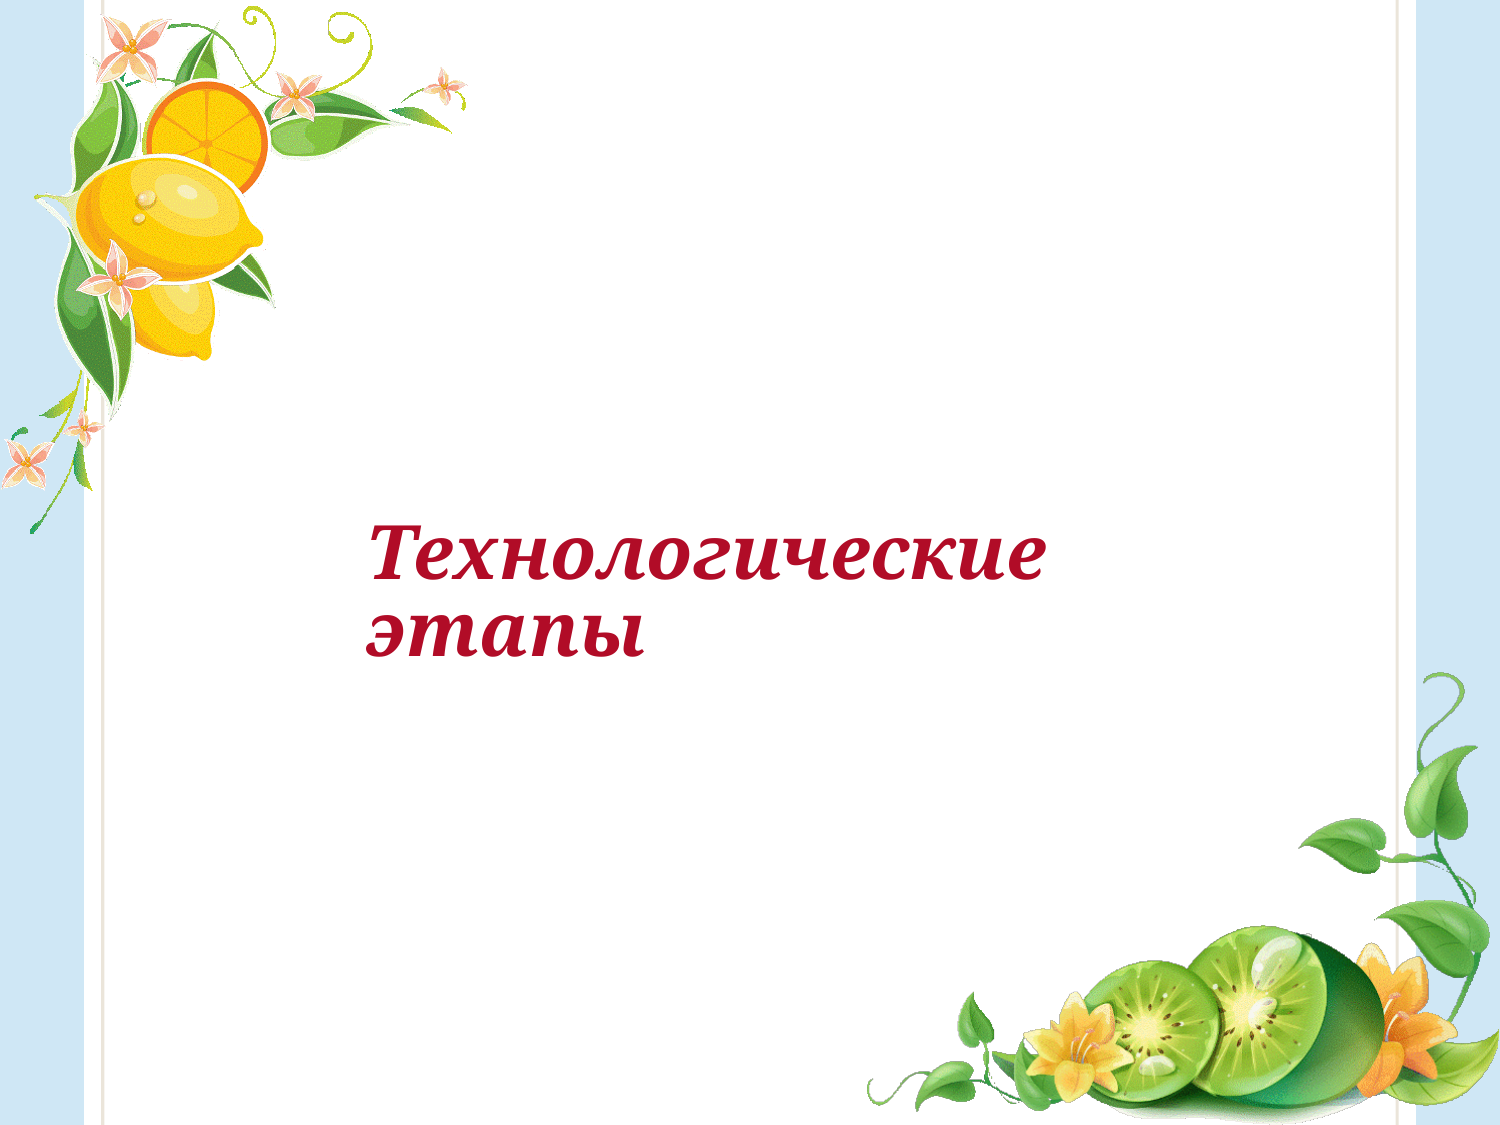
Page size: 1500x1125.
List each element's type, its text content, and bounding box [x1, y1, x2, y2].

picture [0, 0, 470, 539]
picture [401, 530, 414, 539]
title Технологические этапы [351, 52, 1348, 240]
picture [377, 530, 391, 539]
picture [855, 653, 1500, 1125]
